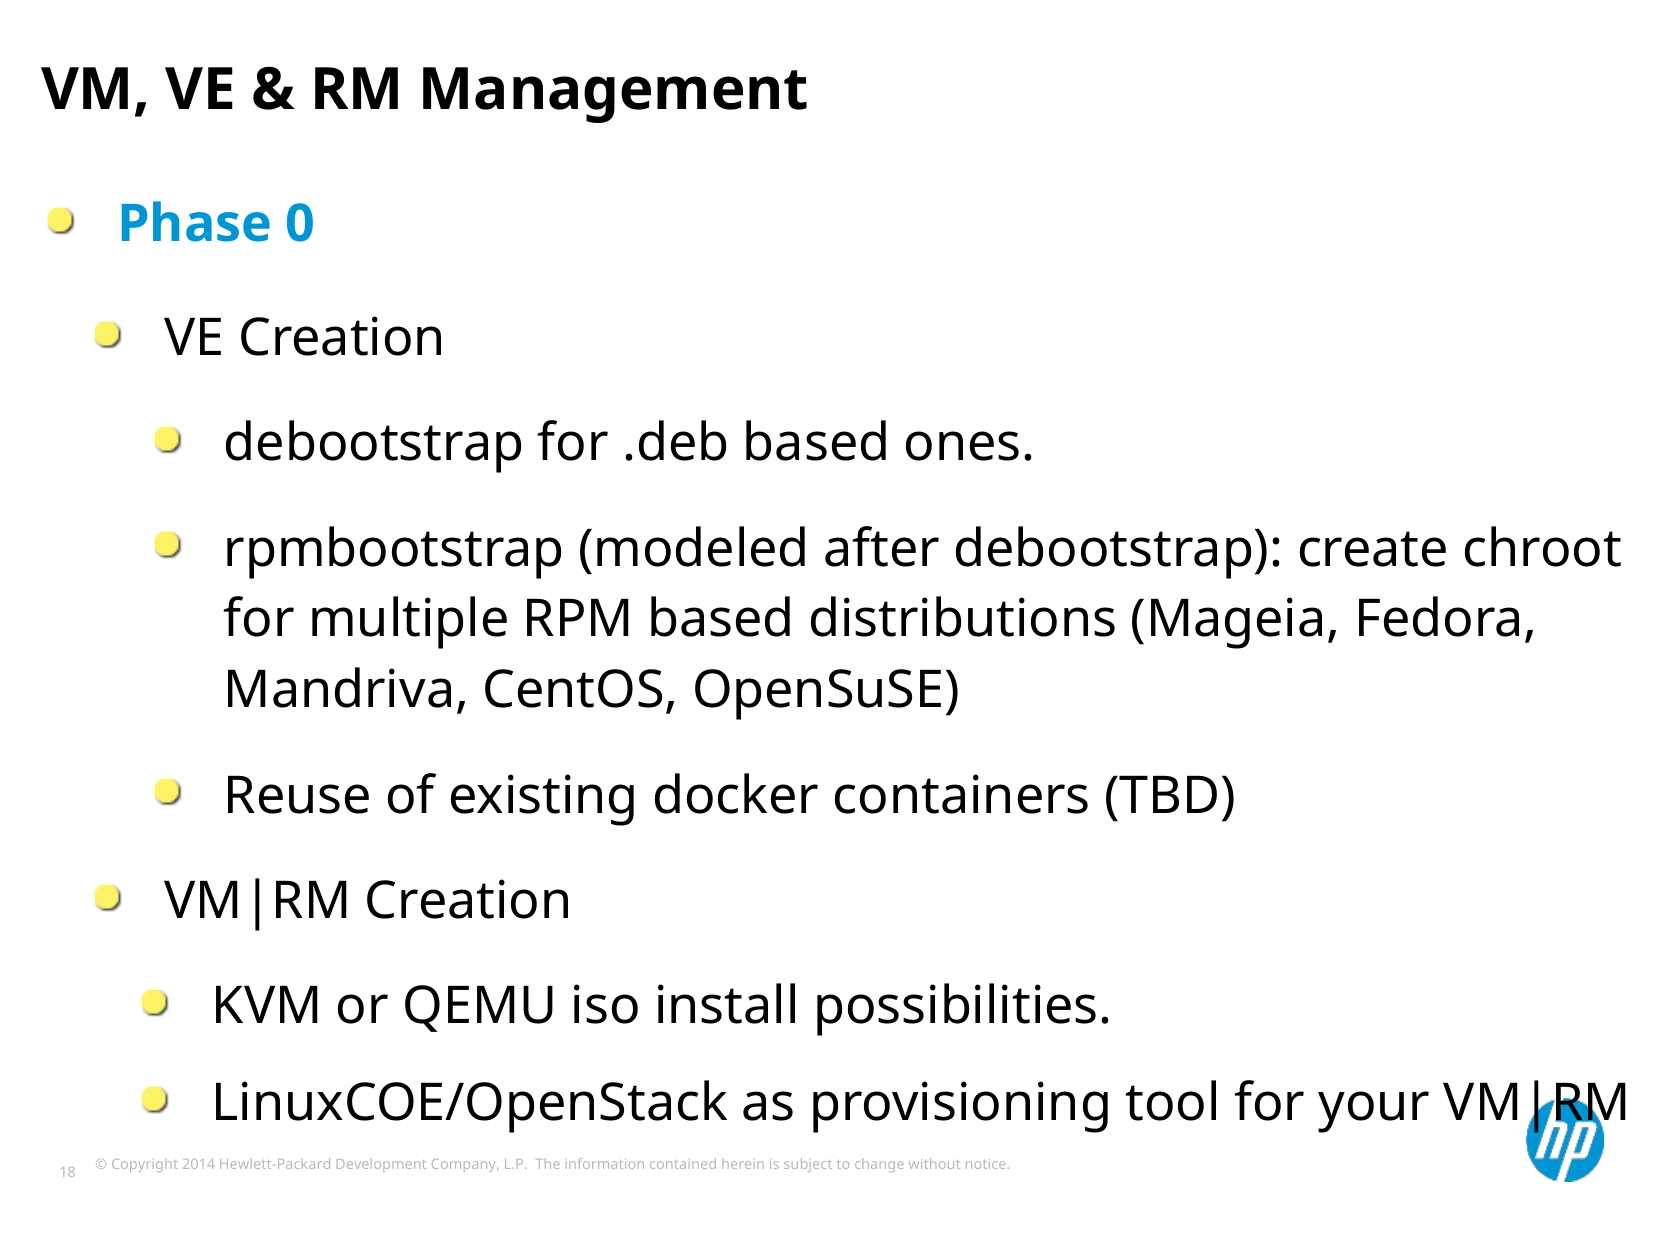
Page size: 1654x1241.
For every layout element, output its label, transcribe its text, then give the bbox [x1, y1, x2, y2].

picture [1592, 1098, 1604, 1132]
picture [1535, 1098, 1568, 1159]
list Phase 0 VE Creation debootstrap for .deb based ones. rpmbootstrap (modeled after debootstrap): create chroot for multiple RPM based distributions (Mageia, Fedora, Mandriva, CentOS, OpenSuSE) Reuse of existing docker containers (TBD) VM|RM Creation KVM or QEMU iso install possibilities. LinuxCOE/OpenStack as provisioning tool for your VM|RM [34, 185, 1642, 1072]
picture [1526, 1122, 1597, 1182]
picture [140, 1085, 171, 1116]
picture [1577, 1098, 1588, 1106]
title VM, VE & RM Management [41, 8, 955, 171]
picture [1573, 1148, 1604, 1182]
picture [1526, 1098, 1534, 1136]
